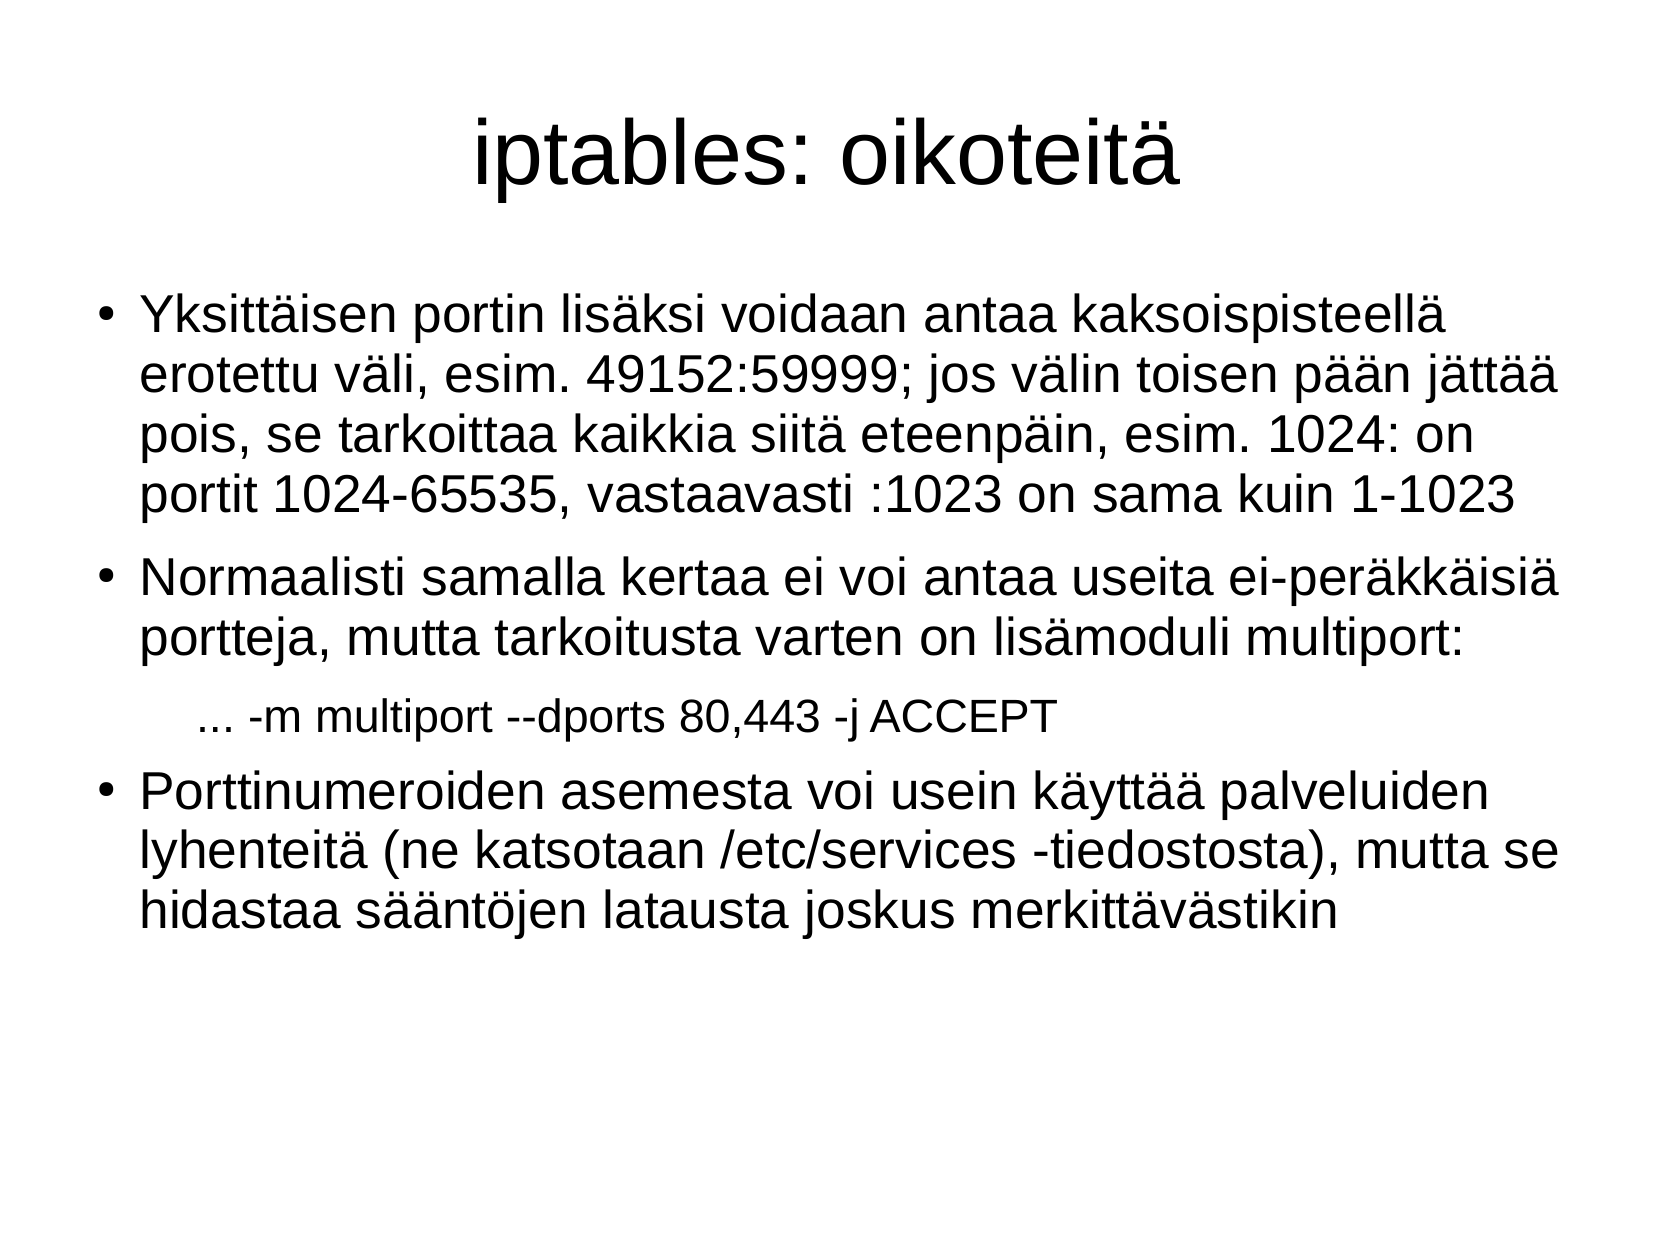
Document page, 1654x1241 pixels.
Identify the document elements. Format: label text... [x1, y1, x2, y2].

list Yksittäisen portin lisäksi voidaan antaa kaksoispisteellä erotettu väli, esim. 49152:59999; jos välin toisen pään jättää pois, se tarkoittaa kaikkia siitä eteenpäin, esim. 1024: on portit 1024-65535, vastaavasti :1023 on sama kuin 1-1023 Normaalisti samalla kertaa ei voi antaa useita ei-peräkkäisiä portteja, mutta tarkoitusta varten on lisämoduli multiport: ... -m multiport --dports 80,443 -j ACCEPT Porttinumeroiden asemesta voi usein käyttää palveluiden lyhenteitä (ne katsotaan /etc/services -tiedostosta), mutta se hidastaa sääntöjen latausta joskus merkittävästikin [82, 284, 1571, 1004]
title iptables: oikoteitä [82, 49, 1571, 257]
